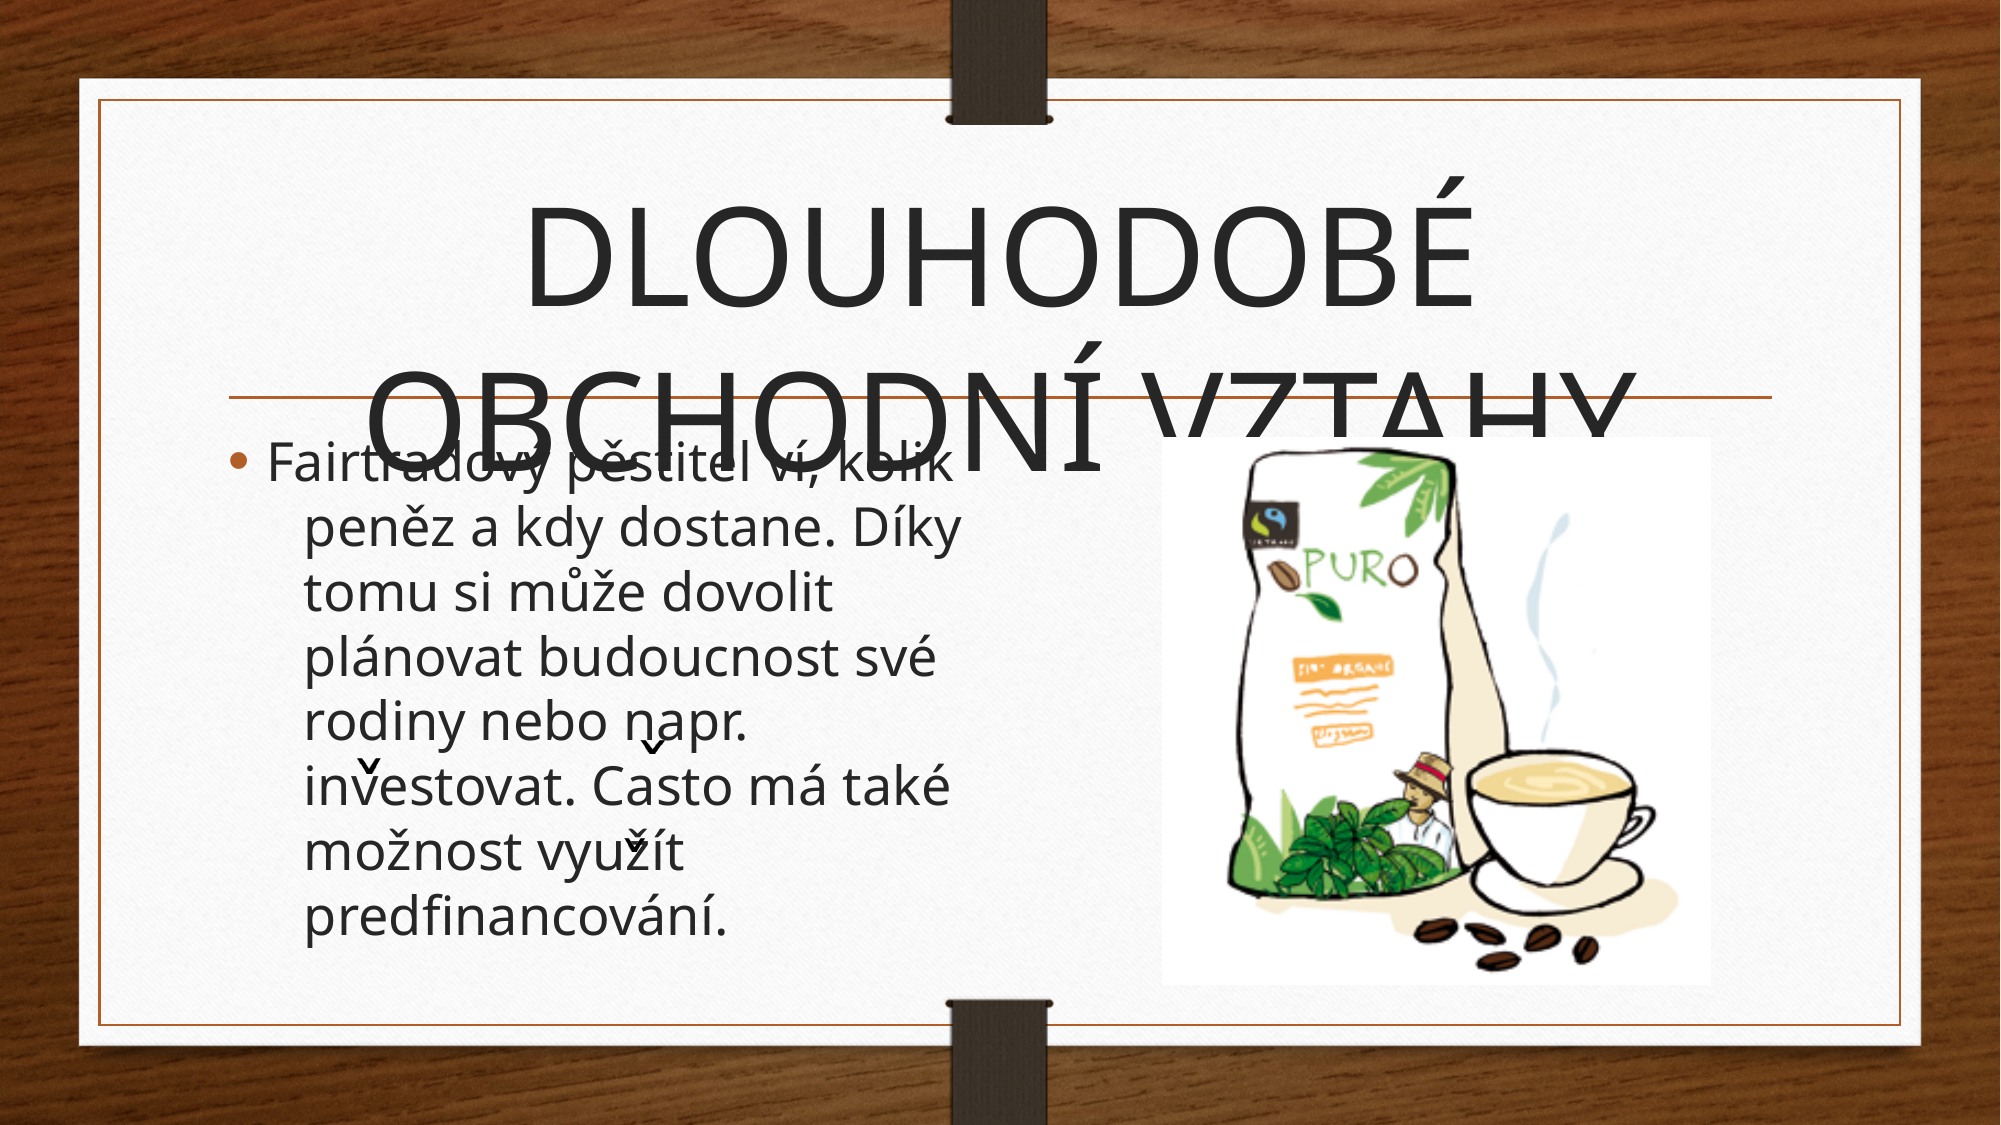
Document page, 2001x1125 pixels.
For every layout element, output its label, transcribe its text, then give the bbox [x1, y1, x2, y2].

picture [640, 740, 665, 754]
picture [624, 838, 645, 852]
list Fairtradový pěstitel ví, kolik peněz a kdy dostane. Díky tomu si může dovolit plánovat budoucnost své rodiny nebo napr. investovat. Casto má také možnost využít predfinancování. [213, 420, 987, 964]
picture [1162, 437, 1711, 985]
title DLOUHODOBÉ OBCHODNÍ VZTAHY [212, 161, 1788, 376]
picture [357, 758, 381, 774]
